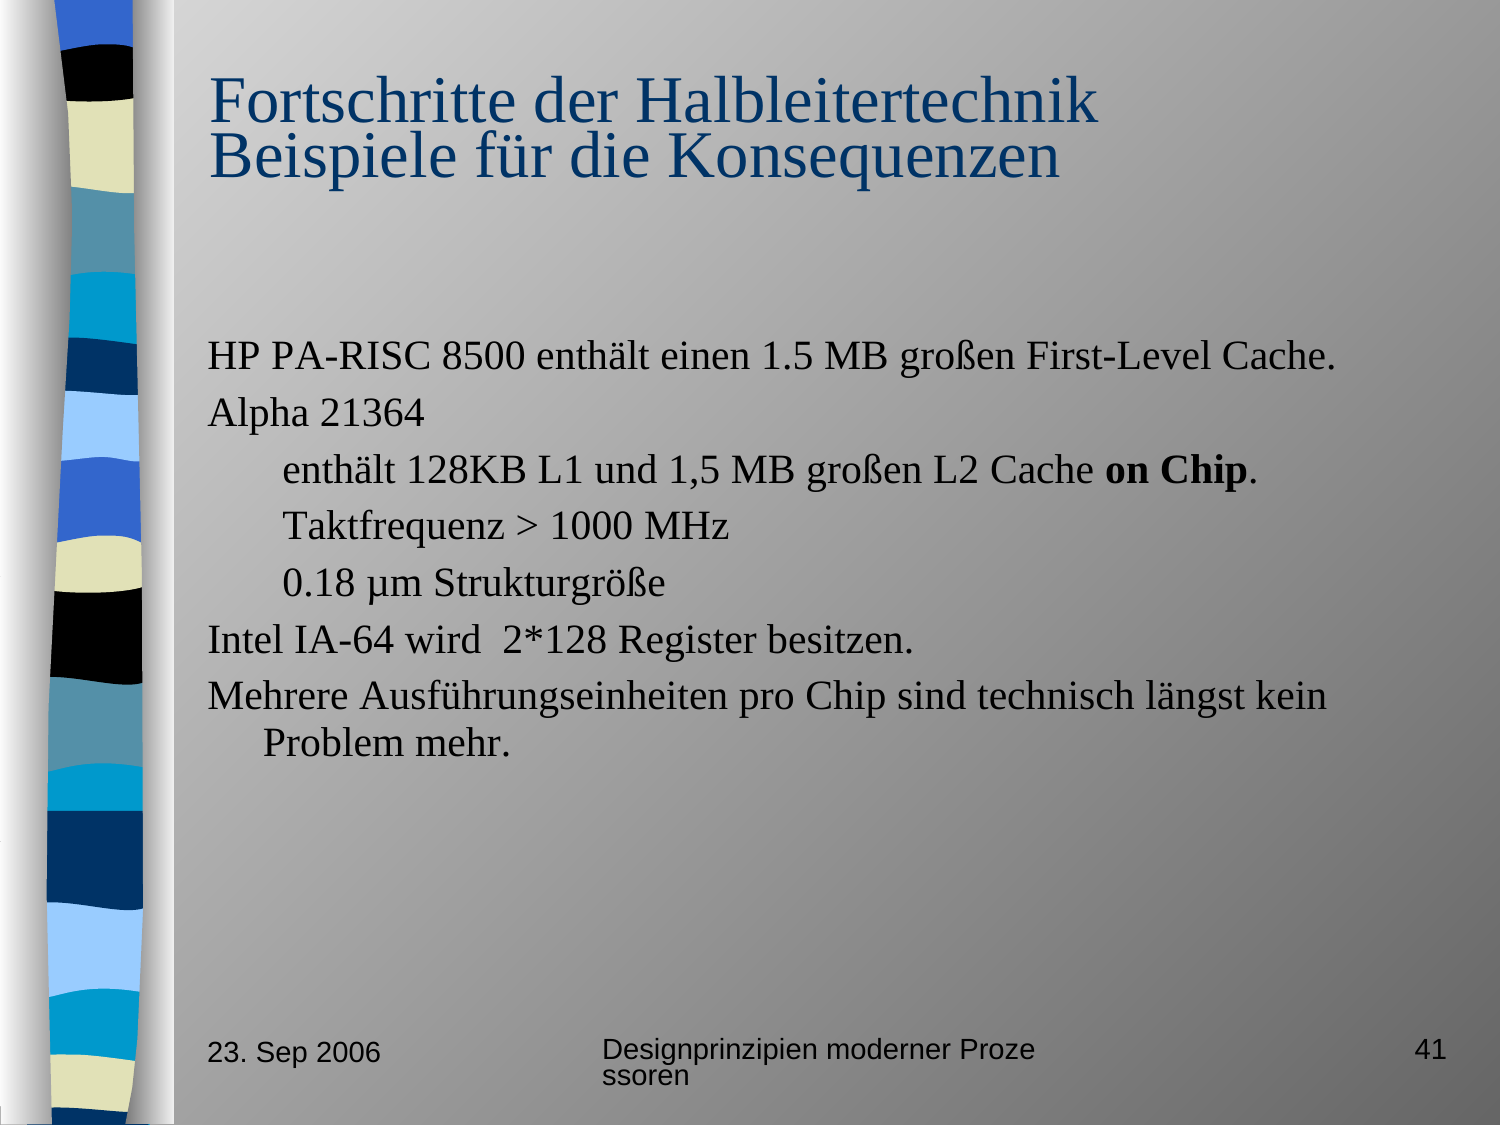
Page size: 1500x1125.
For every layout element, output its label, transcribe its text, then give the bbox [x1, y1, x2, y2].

title Fortschritte der Halbleitertechnik Beispiele für die Konsequenzen [194, 42, 1470, 224]
list HP PA-RISC 8500 enthält einen 1.5 MB großen First-Level Cache. Alpha 21364 enthält 128KB L1 und 1,5 MB großen L2 Cache on Chip. Taktfrequenz > 1000 MHz 0.18 µm Strukturgröße Intel IA-64 wird 2*128 Register besitzen. Mehrere Ausführungseinheiten pro Chip sind technisch längst kein Problem mehr. [192, 324, 1468, 876]
